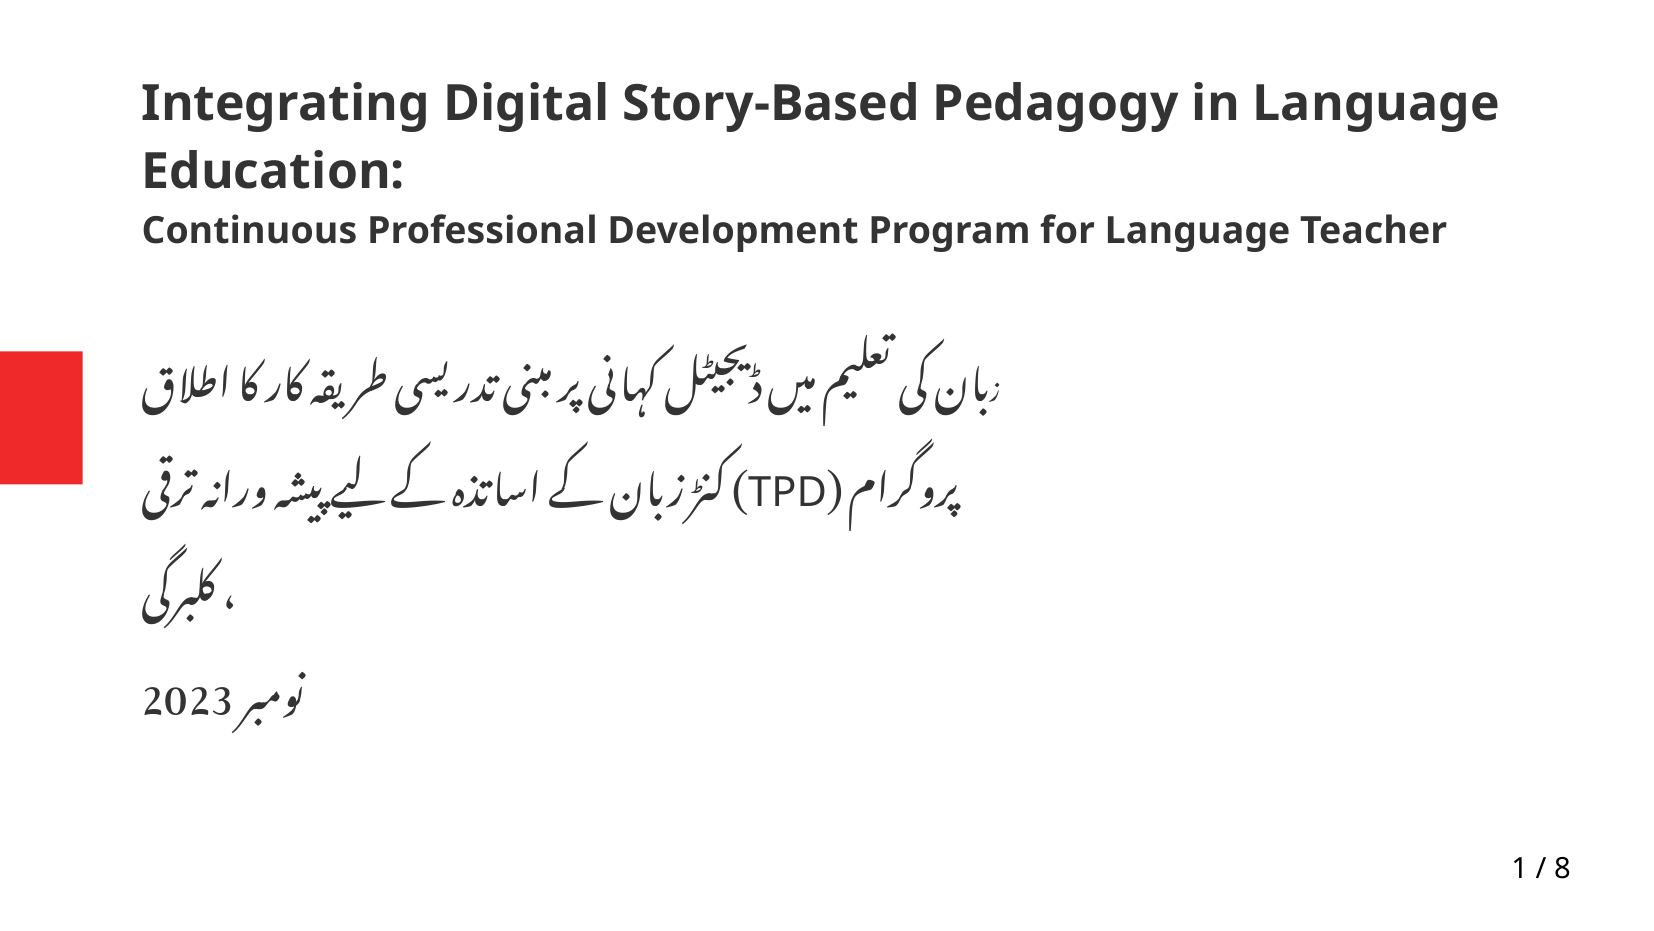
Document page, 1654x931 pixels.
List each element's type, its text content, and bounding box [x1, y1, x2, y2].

title Integrating Digital Story-Based Pedagogy in Language Education: Continuous Professional Development Program for Language Teacher زبان کی تعلیم میں ڈیجیٹل کہانی پر مبنی تدریسی طریقہ کار کا اطلاق کنڑ زبان کے اساتذہ کے لیے پیشہ ورانہ ترقی (TPD) پروگرام ، کلبرگی نومبر 2023 [141, 0, 1654, 910]
